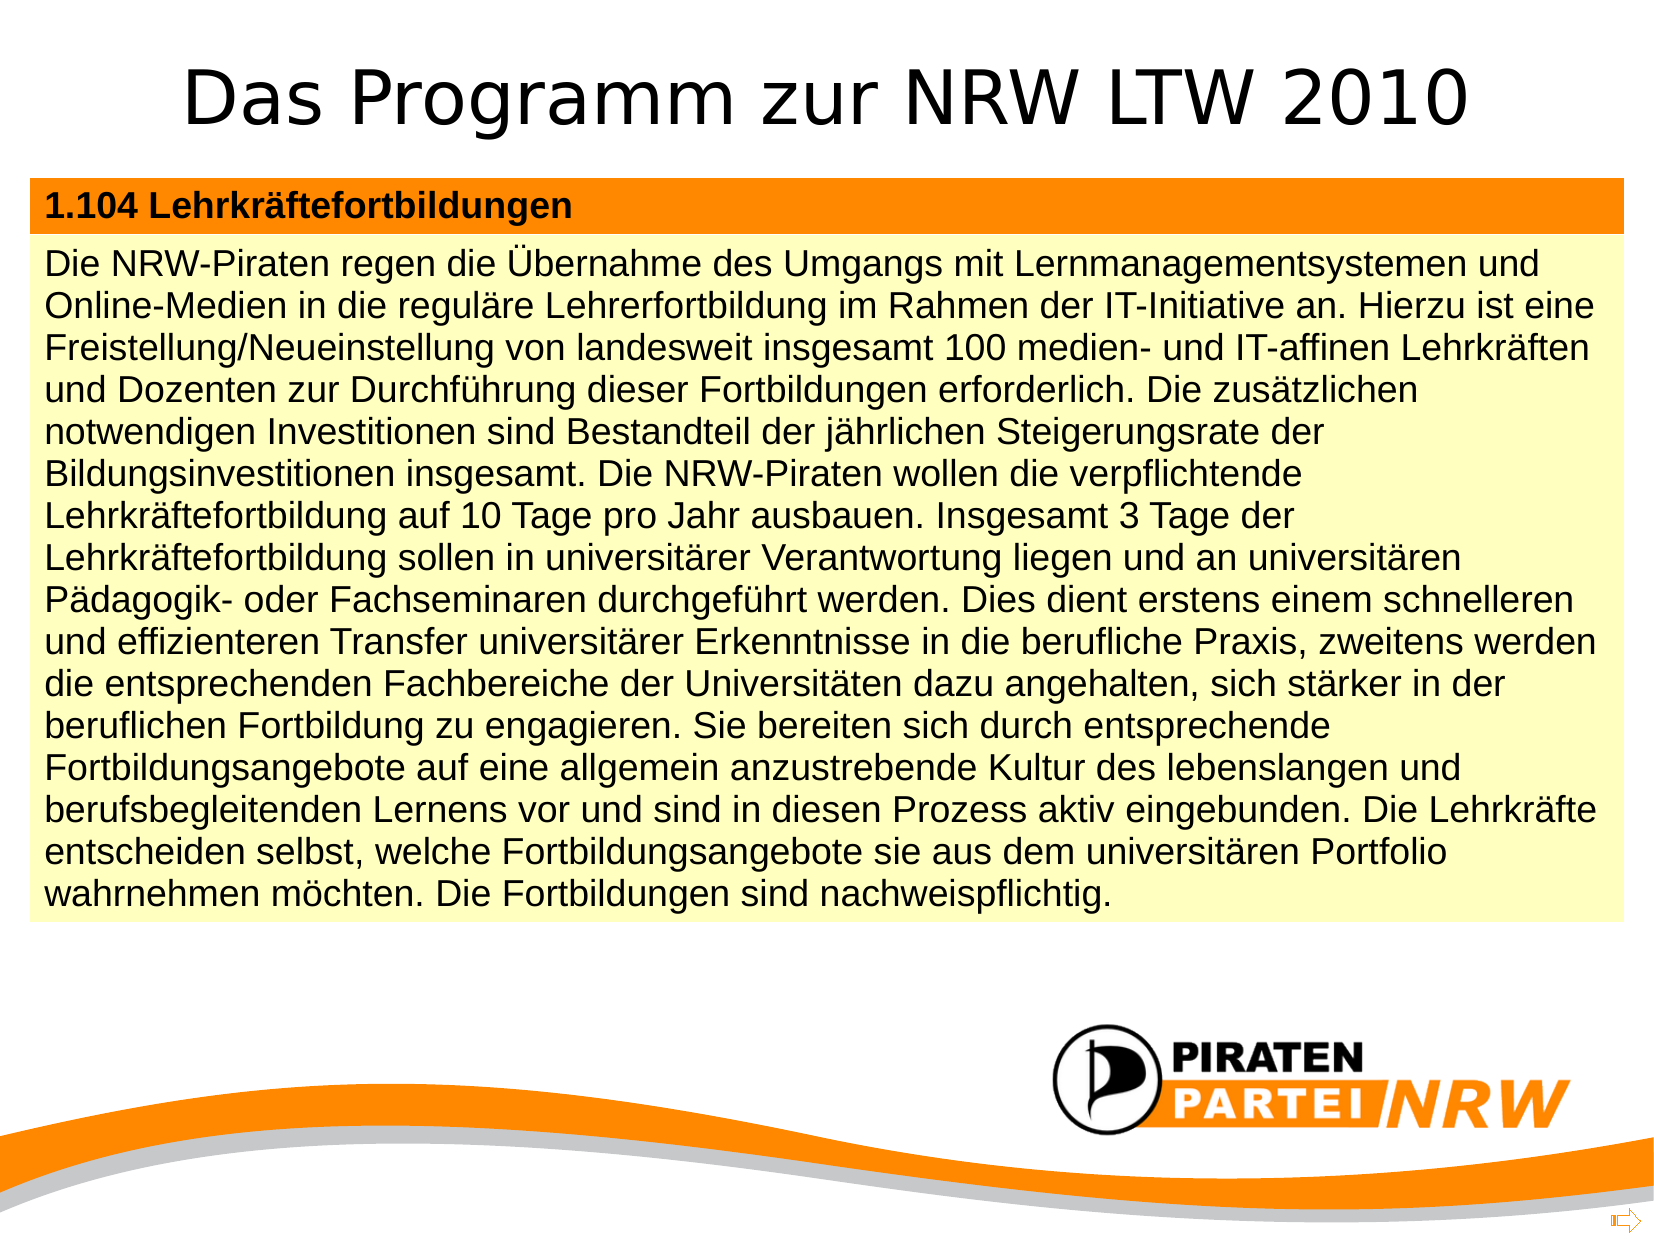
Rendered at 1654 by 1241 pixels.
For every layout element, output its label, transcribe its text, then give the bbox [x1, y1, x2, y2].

picture [1045, 1021, 1579, 1140]
table_cell Die NRW-Piraten regen die Übernahme des Umgangs mit Lernmanagementsystemen und Online-Medien in die reguläre Lehrerfortbildung im Rahmen der IT-Initiative an. Hierzu ist eine Freistellung/Neueinstellung von landesweit insgesamt 100 medien- und IT-affinen Lehrkräften und Dozenten zur Durchführung dieser Fortbildungen erforderlich. Die zusätzlichen notwendigen Investitionen sind Bestandteil der jährlichen Steigerungsrate der Bildungsinvestitionen insgesamt. Die NRW-Piraten wollen die verpflichtende Lehrkräftefortbildung auf 10 Tage pro Jahr ausbauen. Insgesamt 3 Tage der Lehrkräftefortbildung sollen in universitärer Verantwortung liegen und an universitären Pädagogik- oder Fachseminaren durchgeführt werden. Dies dient erstens einem schnelleren und effizienteren Transfer universitärer Erkenntnisse in die berufliche Praxis, zweitens werden die entsprechenden Fachbereiche der Universitäten dazu angehalten, sich stärker in der beruflichen Fortbildung zu engagieren. Sie bereiten sich durch entsprechende Fortbildungsangebote auf eine allgemein anzustrebende Kultur des lebenslangen und berufsbegleitenden Lernens vor und sind in diesen Prozess aktiv eingebunden. Die Lehrkräfte entscheiden selbst, welche Fortbildungsangebote sie aus dem universitären Portfolio wahrnehmen möchten. Die Fortbildungen sind nachweispflichtig. [30, 235, 1624, 922]
table_header 1.104 Lehrkräftefortbildungen [30, 178, 1624, 234]
title Das Programm zur NRW LTW 2010 [82, 54, 1571, 143]
